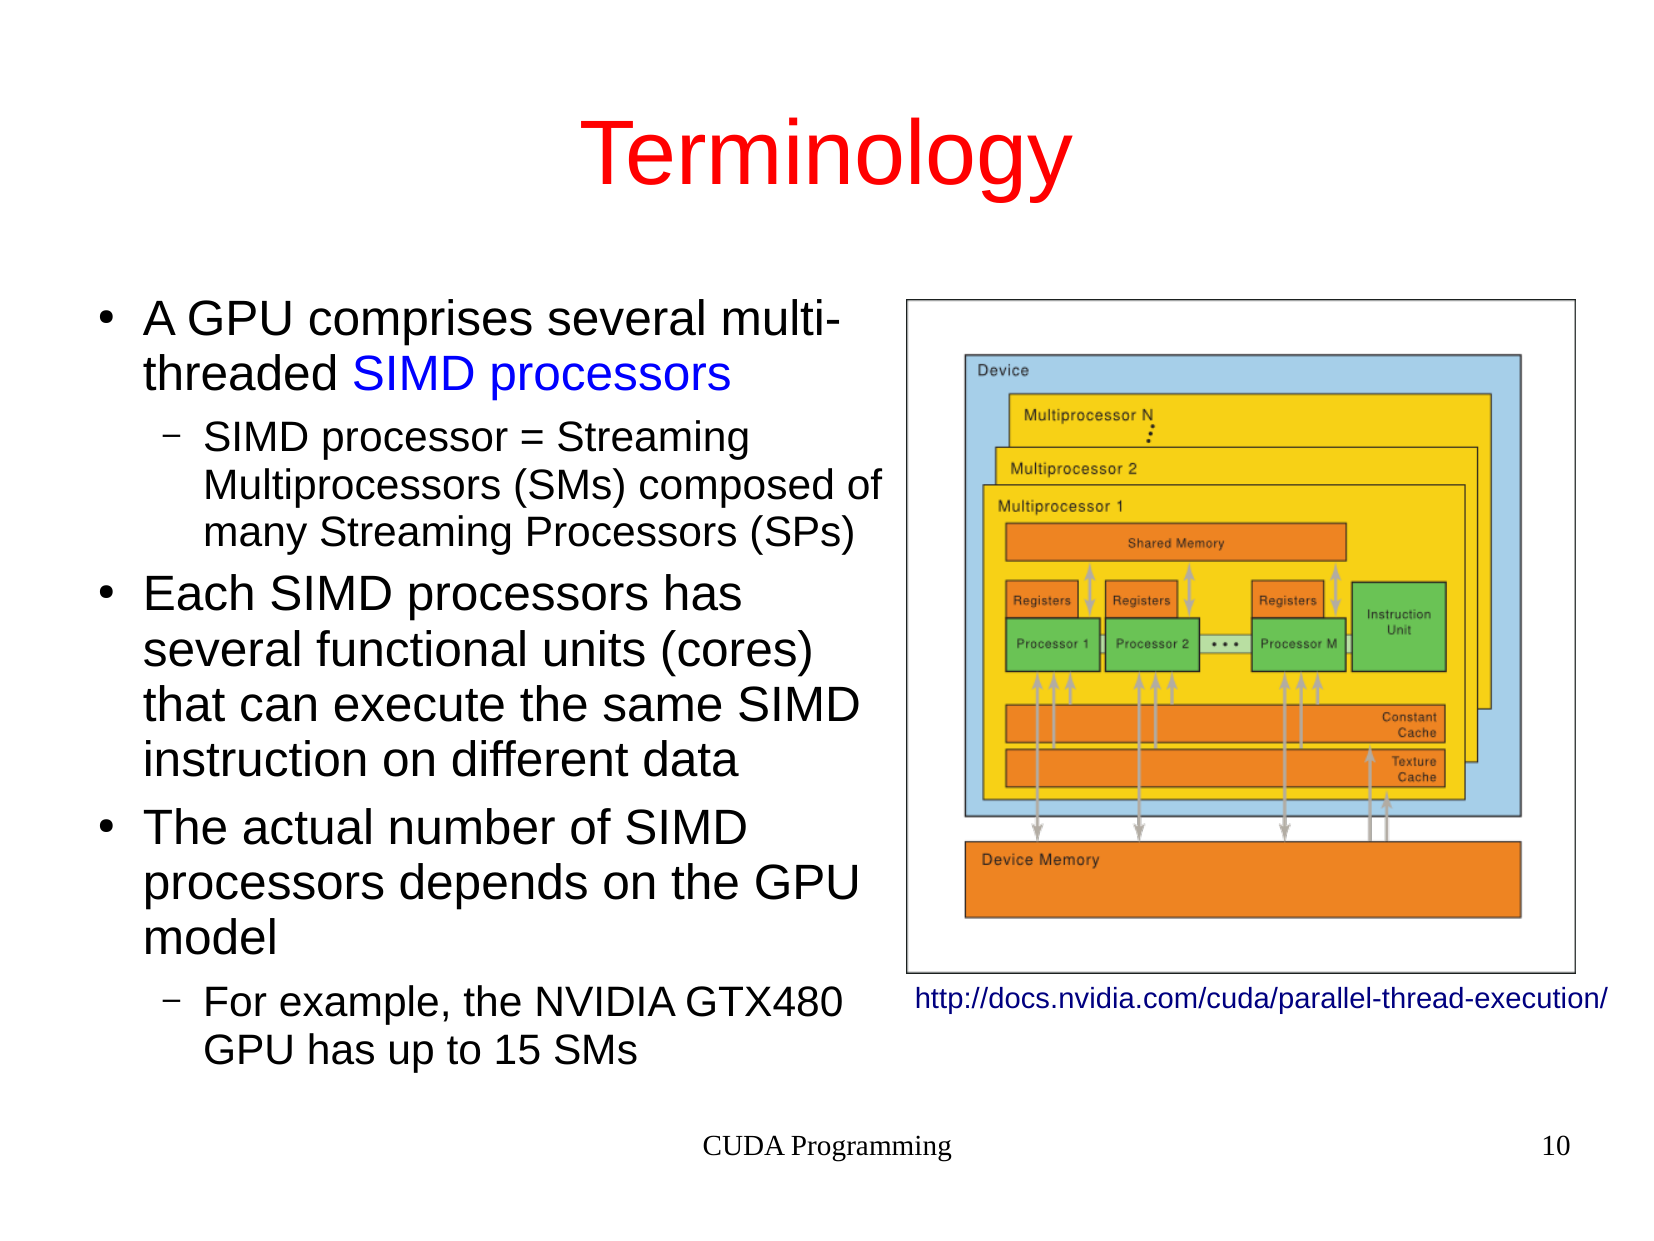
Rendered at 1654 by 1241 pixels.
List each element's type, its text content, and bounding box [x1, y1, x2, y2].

list A GPU comprises several multi-threaded SIMD processors SIMD processor = Streaming Multiprocessors (SMs) composed of many Streaming Processors (SPs) Each SIMD processors has several functional units (cores) that can execute the same SIMD instruction on different data The actual number of SIMD processors depends on the GPU model For example, the NVIDIA GTX480 GPU has up to 15 SMs [82, 290, 901, 1088]
picture [906, 299, 1576, 974]
title Terminology [82, 49, 1571, 257]
text_box http://docs.nvidia.com/cuda/parallel-thread-execution/ [900, 975, 1651, 1023]
